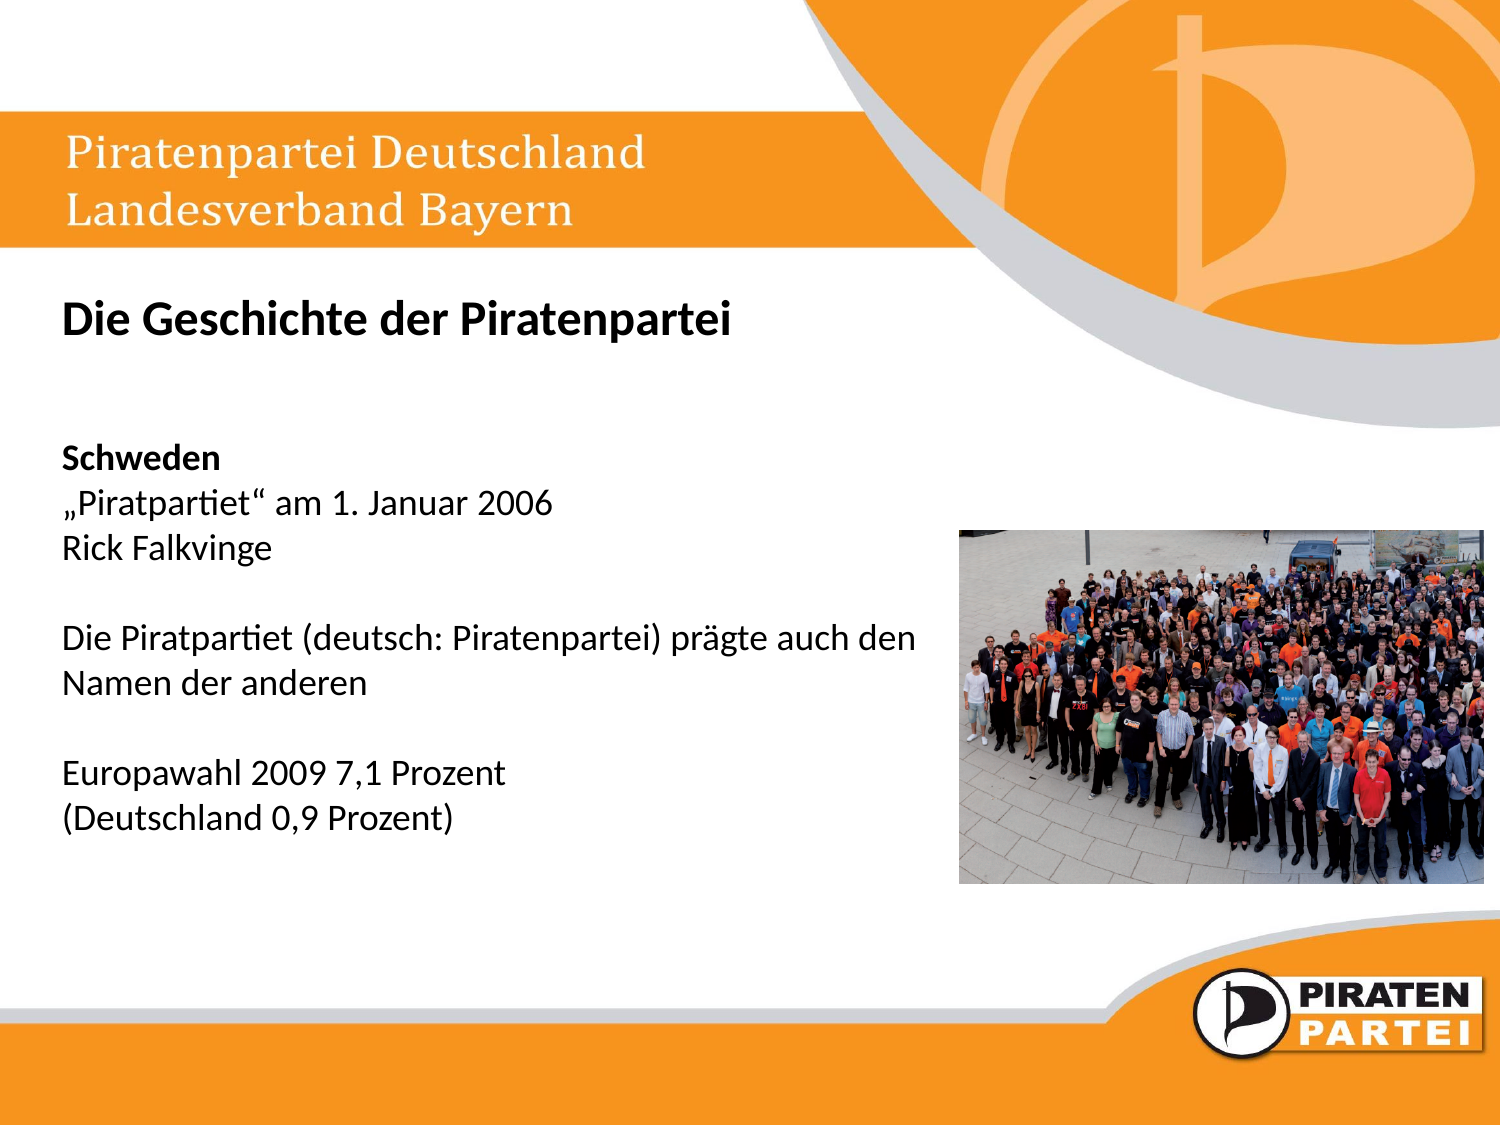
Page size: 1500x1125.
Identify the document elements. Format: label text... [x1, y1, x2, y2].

text_box Schweden „Piratpartiet“ am 1. Januar 2006 Rick Falkvinge Die Piratpartiet (deutsch: Piratenpartei) prägte auch den Namen der anderen Europawahl 2009 7,1 Prozent (Deutschland 0,9 Prozent) [47, 425, 975, 845]
picture [0, 0, 1500, 1125]
text_box Die Geschichte der Piratenpartei [47, 277, 748, 353]
